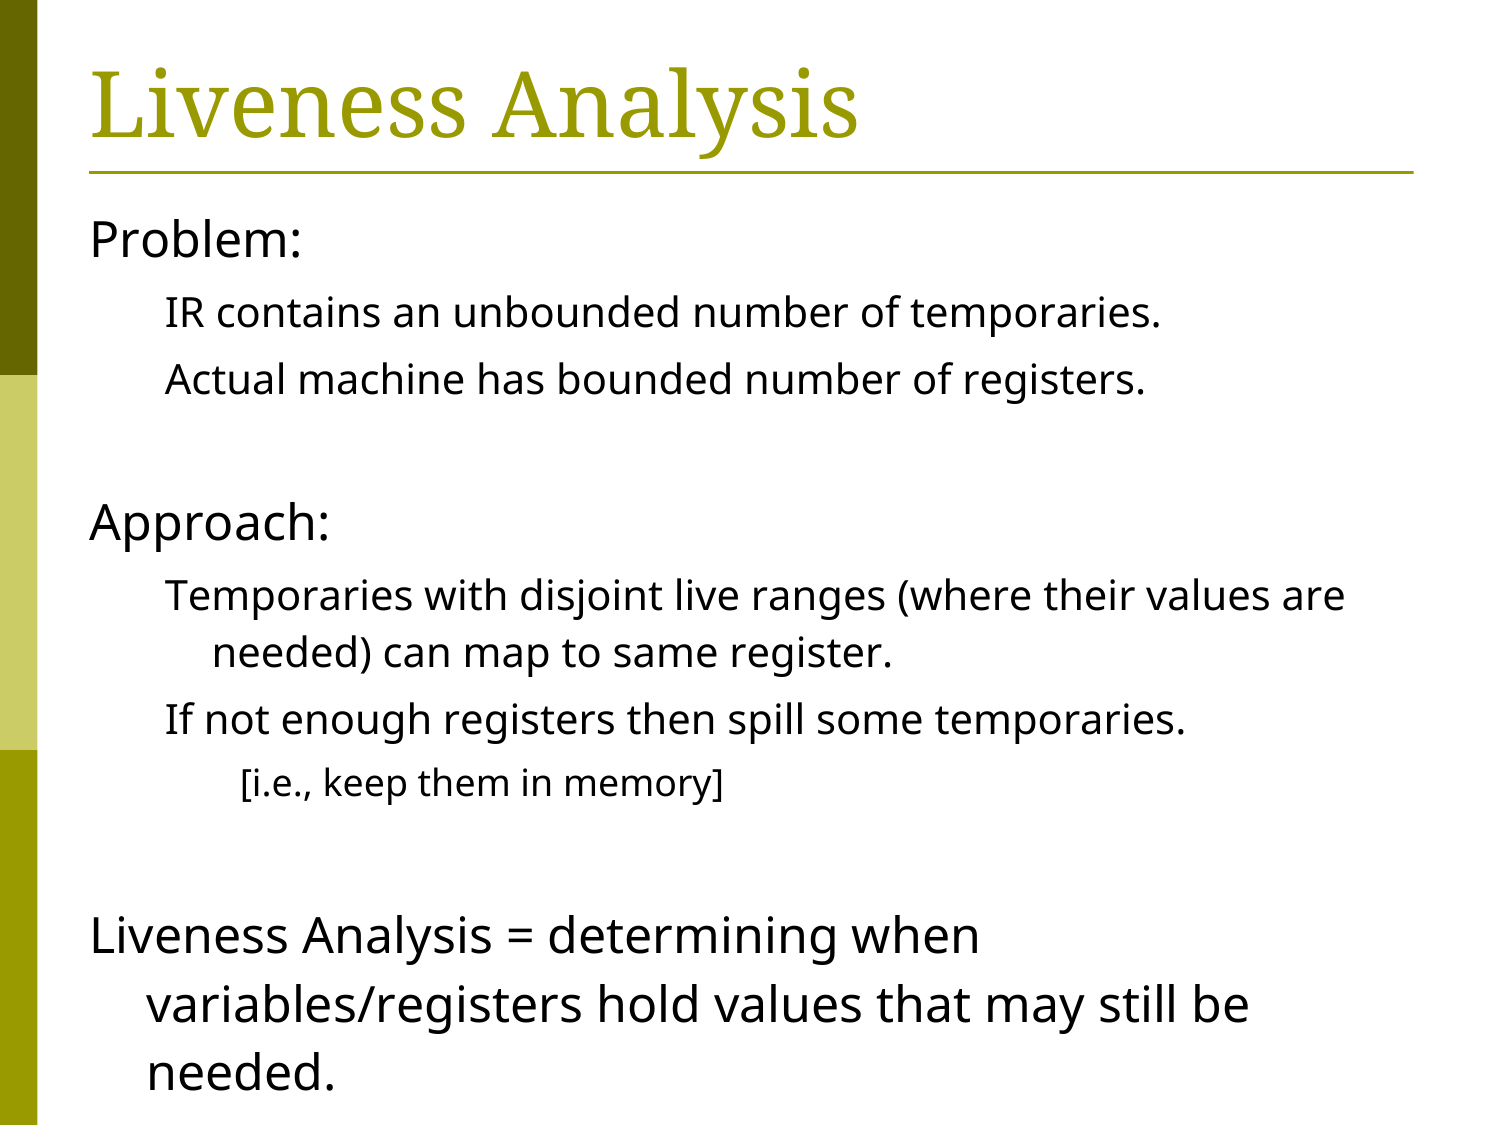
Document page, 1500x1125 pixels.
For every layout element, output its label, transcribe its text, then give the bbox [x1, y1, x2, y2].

title Liveness Analysis [75, 45, 1426, 173]
list Problem: IR contains an unbounded number of temporaries. Actual machine has bounded number of registers. Approach: Temporaries with disjoint live ranges (where their values are needed) can map to same register. If not enough registers then spill some temporaries. [i.e., keep them in memory] Liveness Analysis = determining when variables/registers hold values that may still be needed. [75, 196, 1426, 1016]
